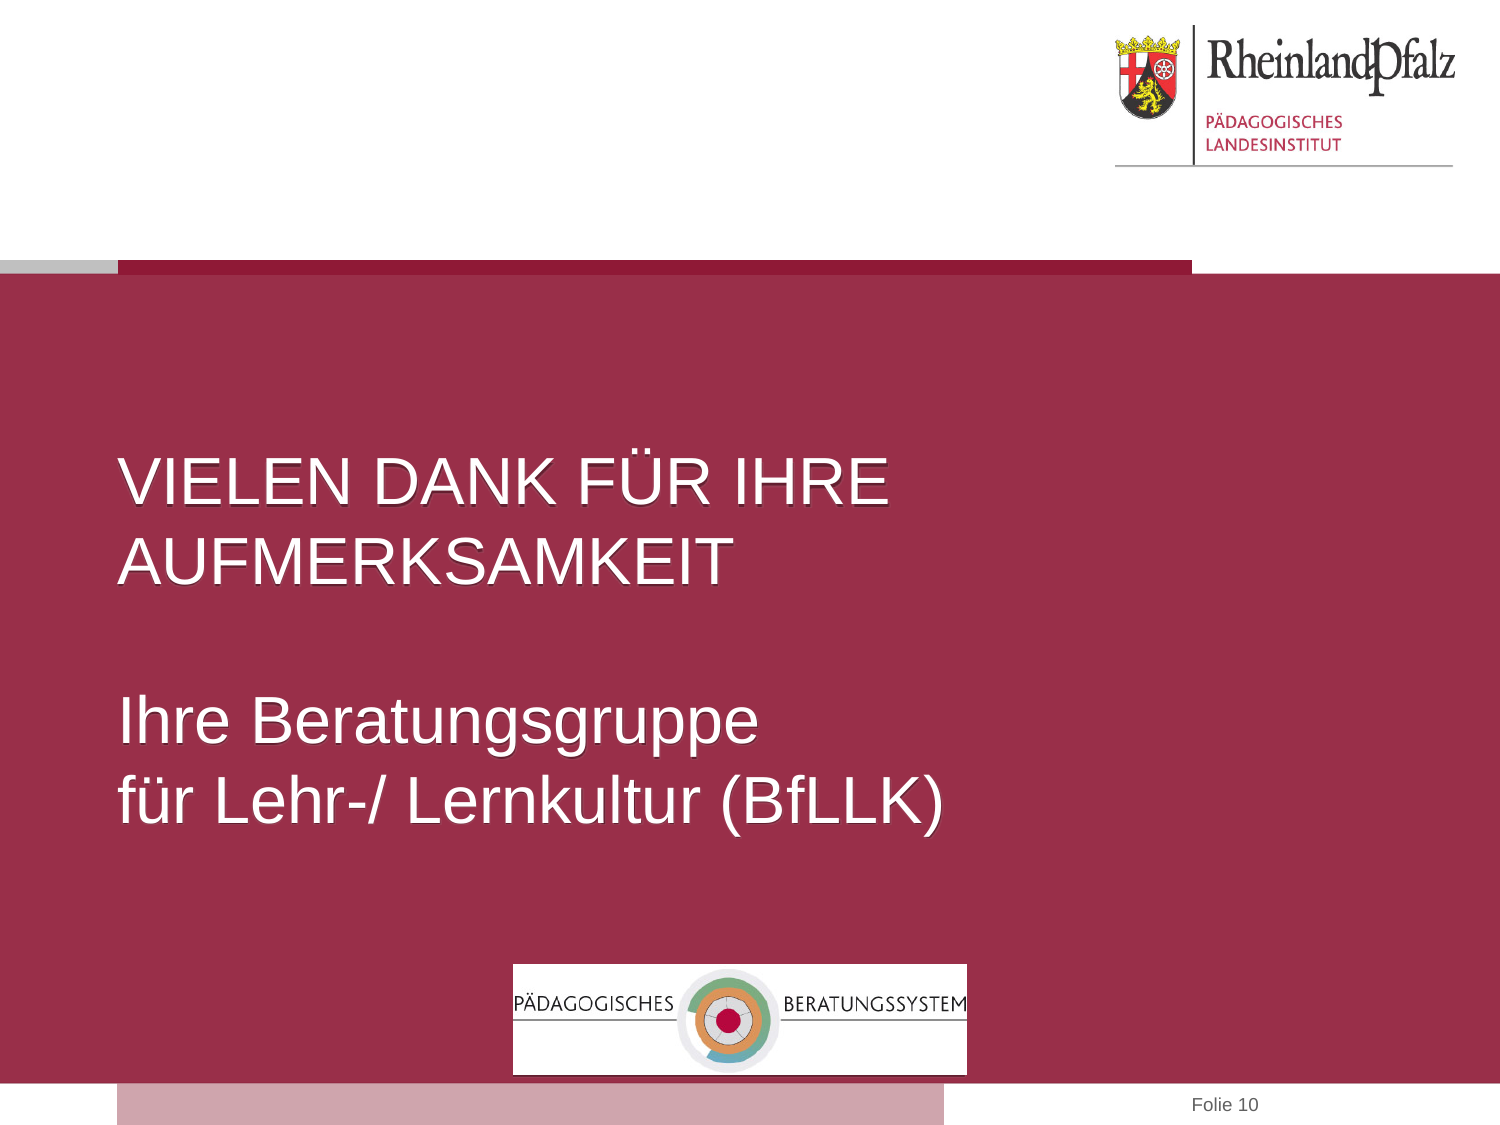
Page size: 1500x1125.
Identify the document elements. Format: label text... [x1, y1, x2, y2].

list [112, 675, 1384, 1059]
title VIELEN DANK FÜR IHRE AUFMERKSAMKEIT Ihre Beratungsgruppe für Lehr-/ Lernkultur (BfLLK) [117, 437, 1384, 590]
picture [513, 964, 967, 1076]
picture [1115, 25, 1455, 165]
